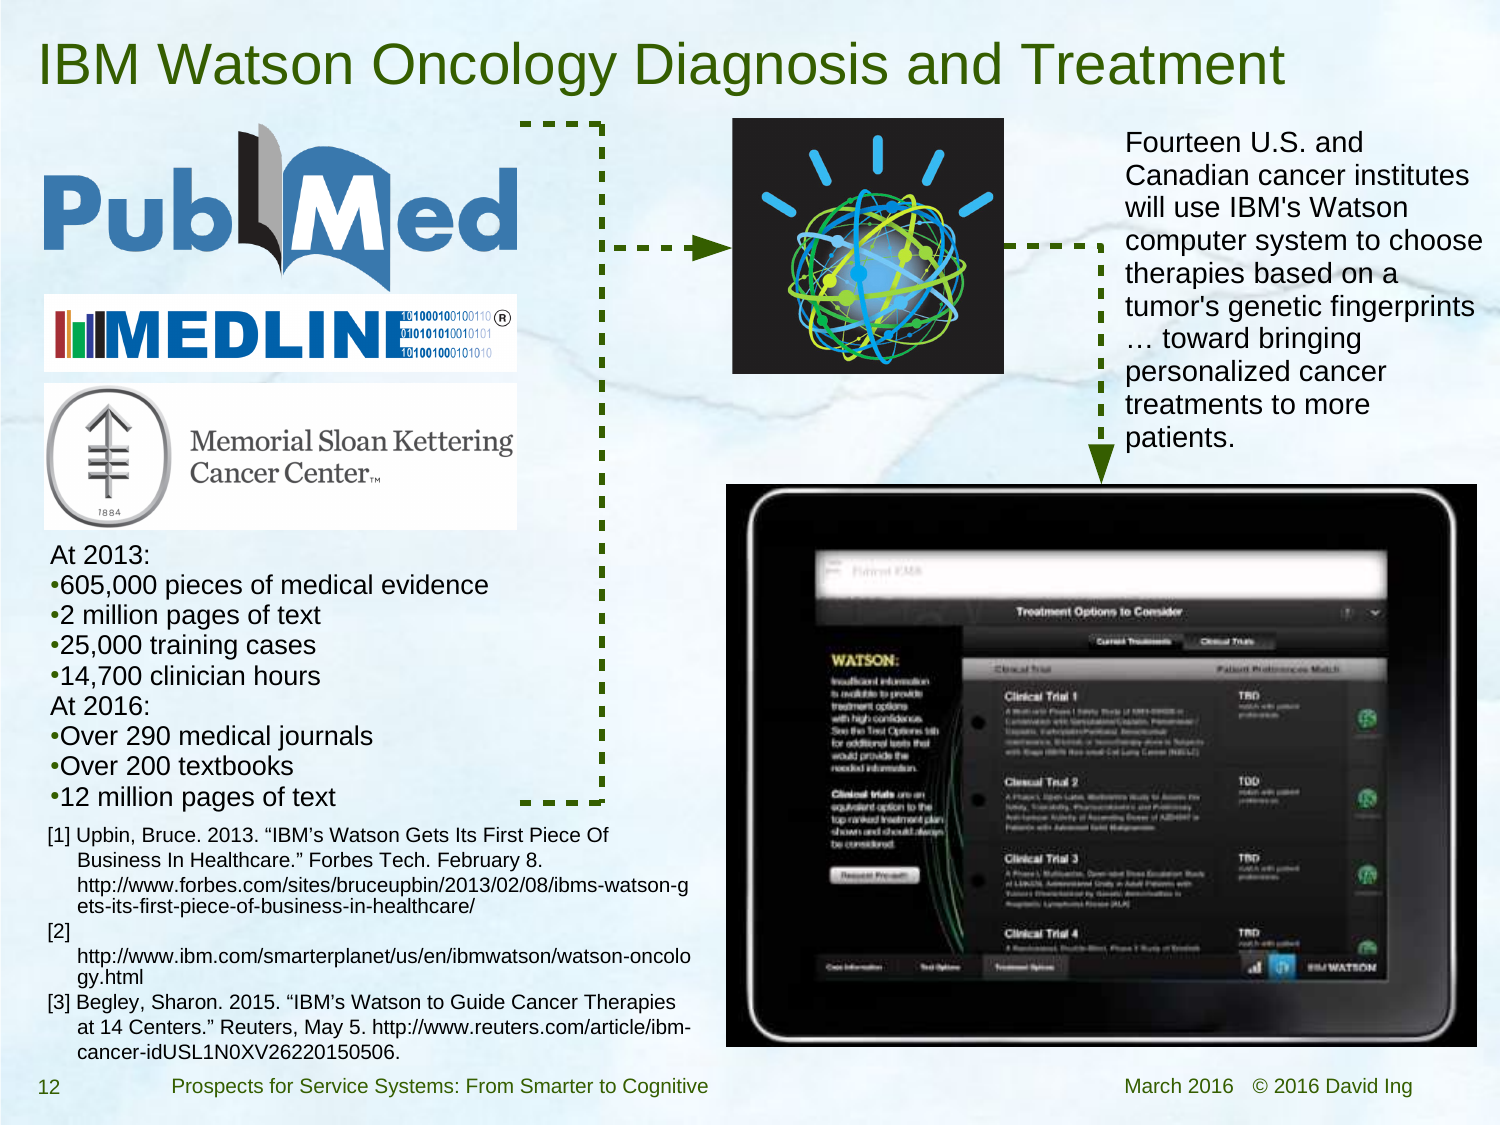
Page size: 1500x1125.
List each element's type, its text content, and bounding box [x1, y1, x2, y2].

picture [0, 0, 1500, 1125]
text_box Fourteen U.S. and Canadian cancer institutes will use IBM's Watson computer system to choose therapies based on a tumor's genetic fingerprints … toward bringing personalized cancer treatments to more patients. [1110, 118, 1500, 461]
text_box [1] Upbin, Bruce. 2013. “IBM’s Watson Gets Its First Piece Of Business In Healthcare.” Forbes Tech. February 8. http://www.forbes.com/sites/bruceupbin/2013/02/08/ibms-watson-gets-its-first-piece-of-business-in-healthcare/ [2]http://www.ibm.com/smarterplanet/us/en/ibmwatson/watson-oncology.html [3] Begley, Sharon. 2015. “IBM’s Watson to Guide Cancer Therapies at 14 Centers.” Reuters, May 5. http://www.reuters.com/article/ibm-cancer-idUSL1N0XV26220150506. [30, 814, 709, 1066]
title IBM Watson Oncology Diagnosis and Treatment [37, 37, 1463, 152]
text_box At 2013: 605,000 pieces of medical evidence 2 million pages of text 25,000 training cases 14,700 clinician hours At 2016: Over 290 medical journals Over 200 textbooks 12 million pages of text [35, 532, 579, 820]
